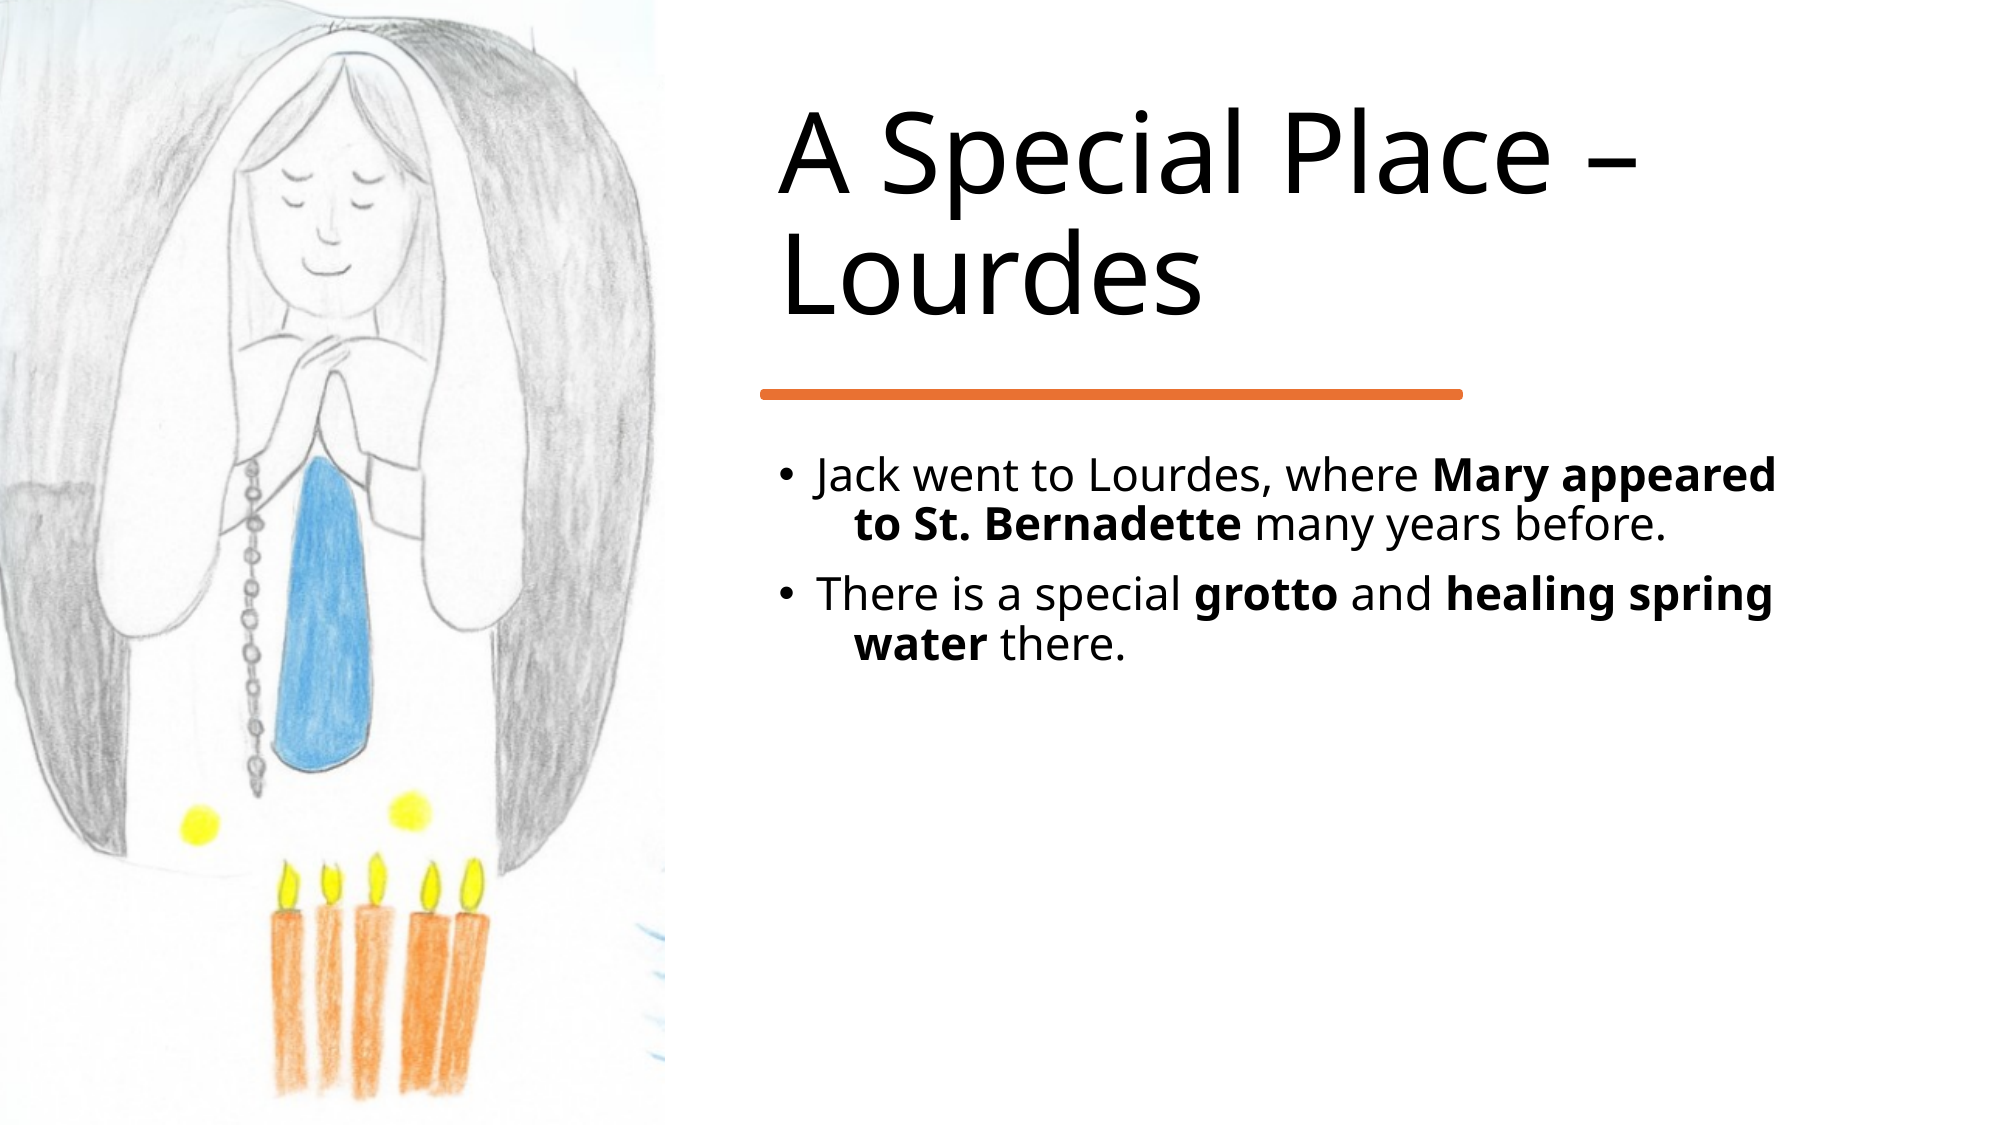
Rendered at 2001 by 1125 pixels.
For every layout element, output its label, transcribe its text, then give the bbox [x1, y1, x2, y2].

list Jack went to Lourdes, where Mary appeared to St. Bernadette many years before. There is a special grotto and healing spring water there. [763, 443, 1813, 1016]
title A Special Place – Lourdes [763, 53, 1895, 347]
text_box [665, 0, 2000, 1125]
picture [0, 0, 665, 1125]
